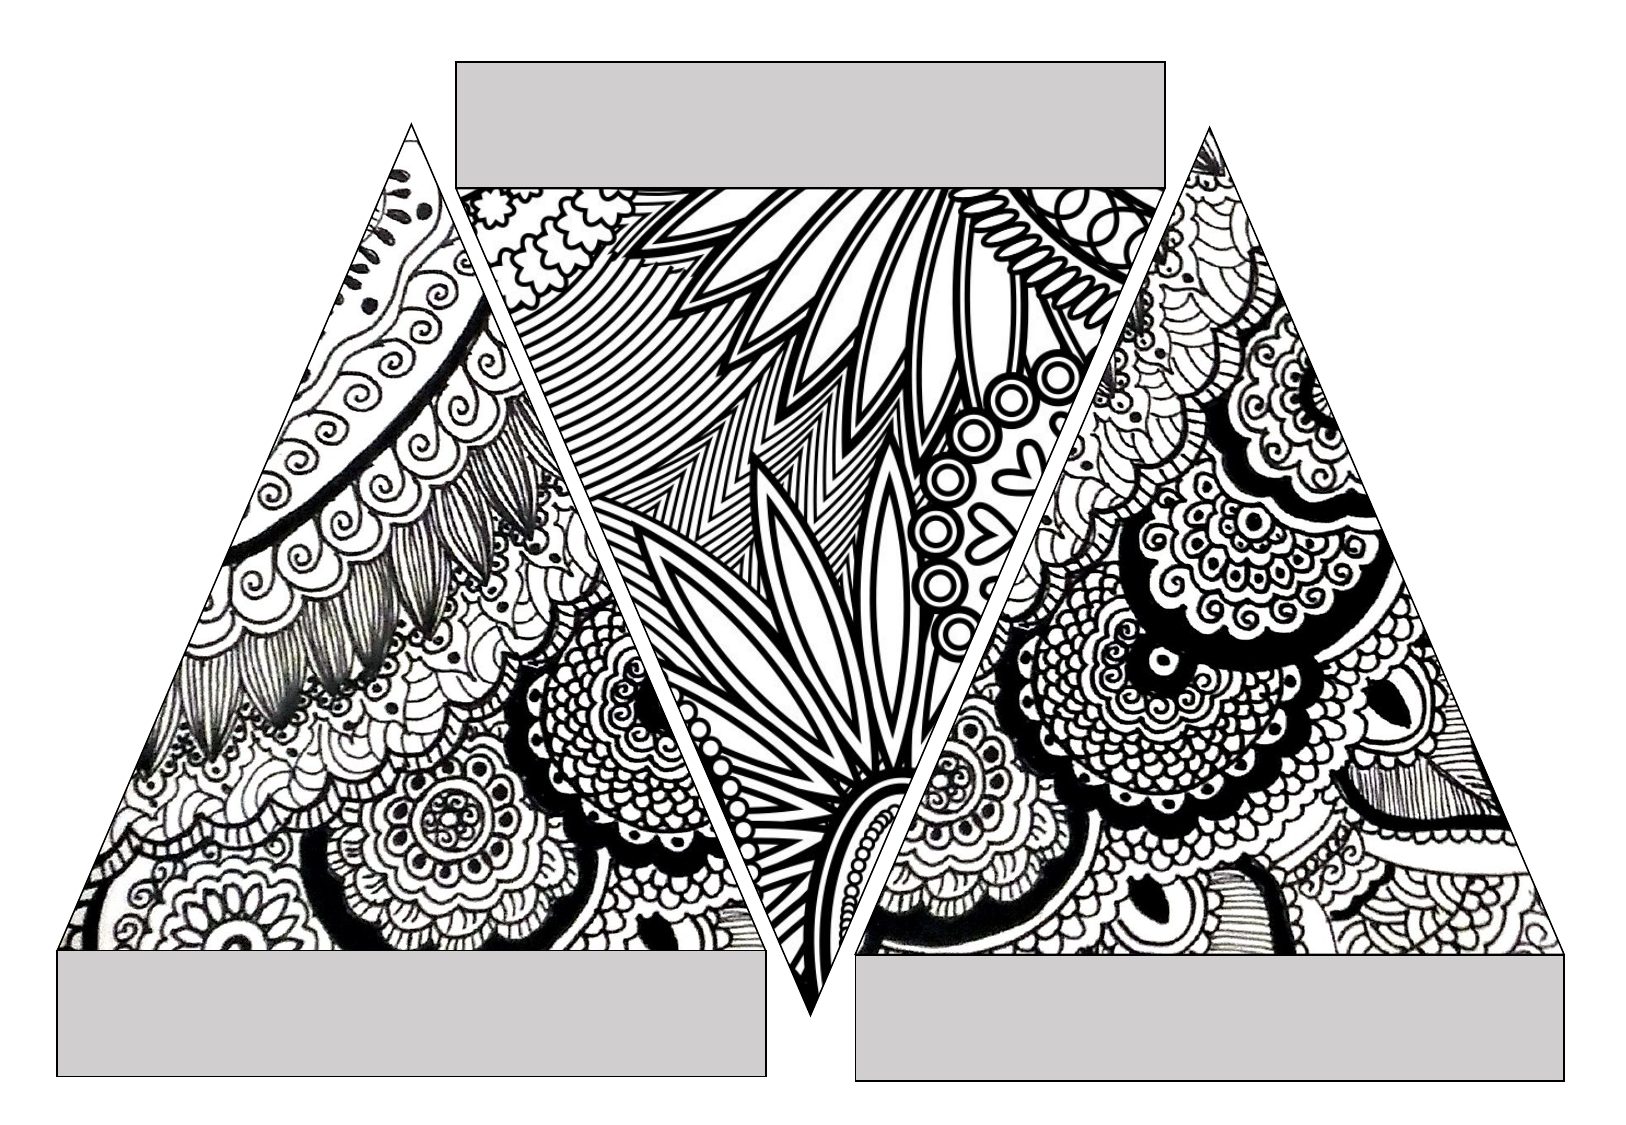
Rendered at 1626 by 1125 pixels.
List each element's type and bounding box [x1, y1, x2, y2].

text_box [57, 124, 766, 1077]
text_box [456, 62, 1165, 1016]
text_box [855, 127, 1565, 1081]
